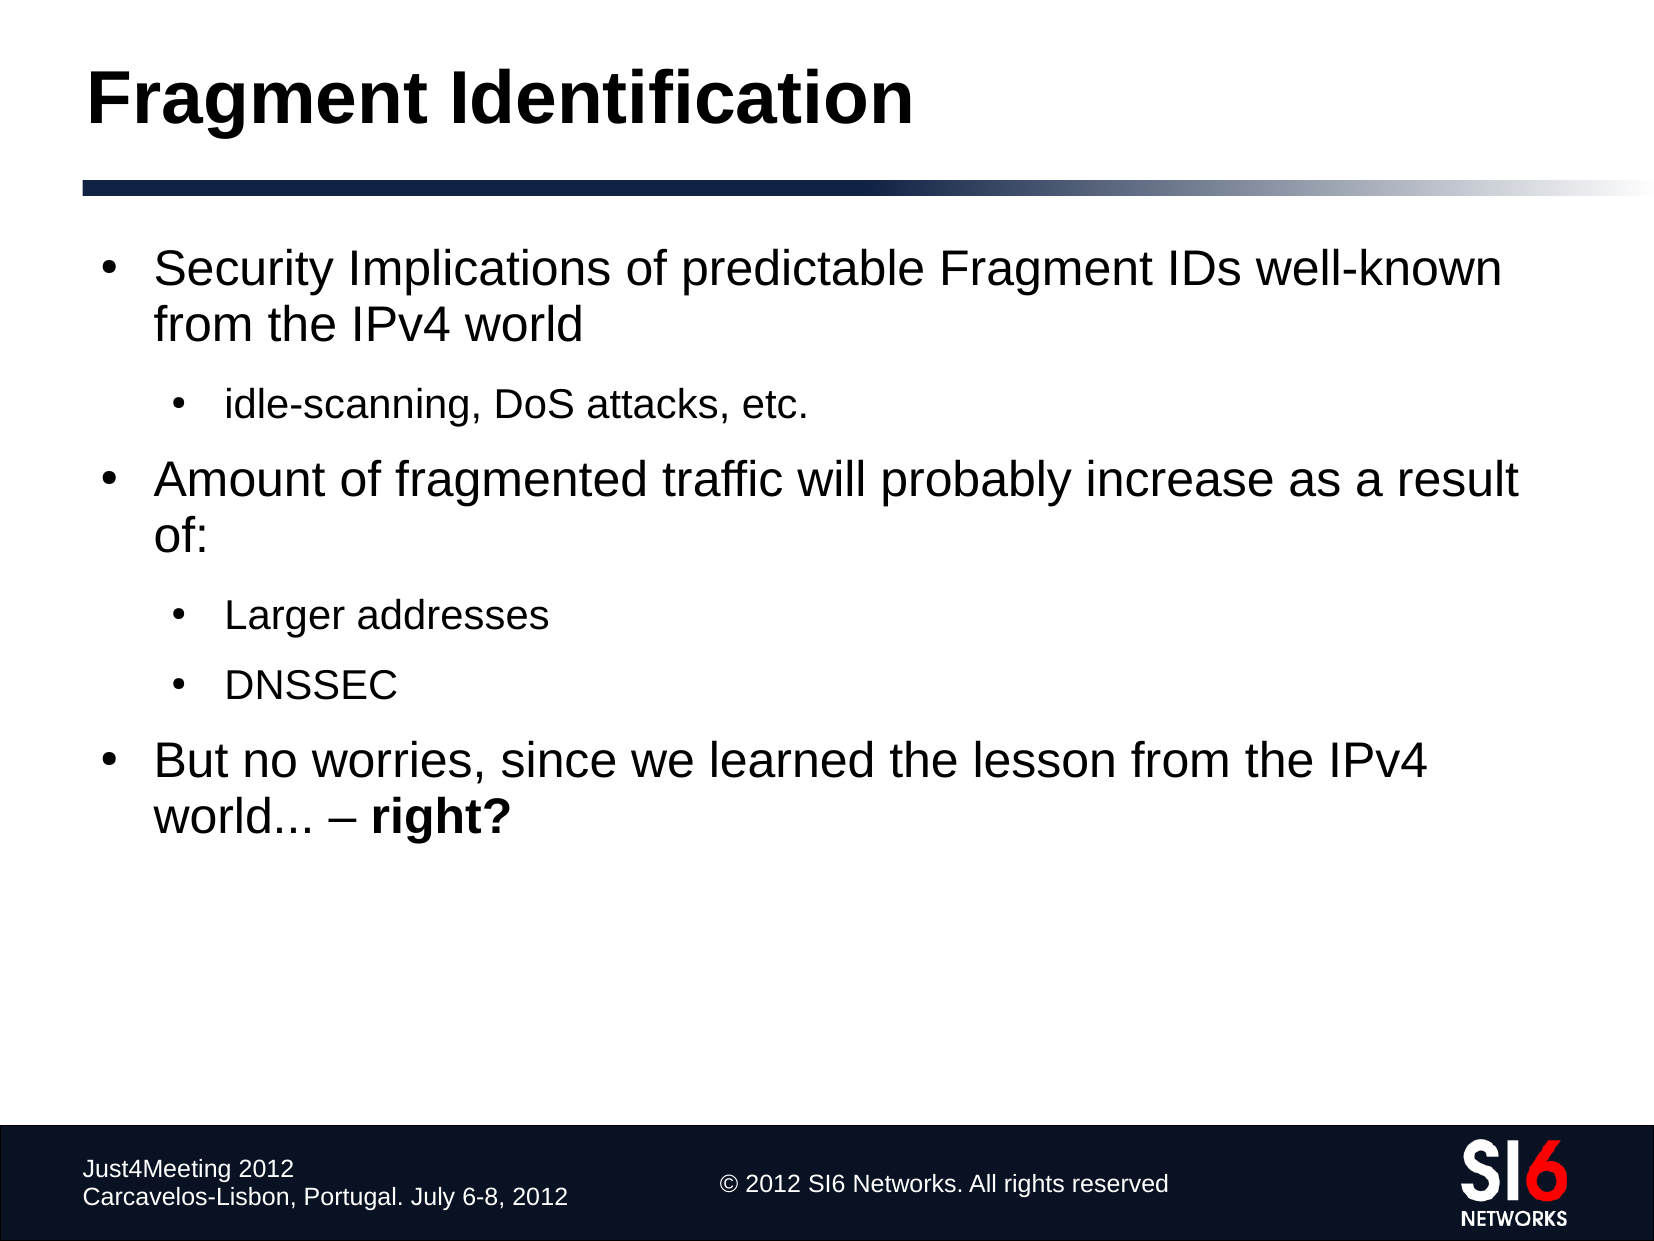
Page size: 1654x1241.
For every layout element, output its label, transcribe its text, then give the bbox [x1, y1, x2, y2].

picture [1461, 1139, 1567, 1226]
title Fragment Identification [86, 30, 1576, 166]
list Security Implications of predictable Fragment IDs well-known from the IPv4 world idle-scanning, DoS attacks, etc. Amount of fragmented traffic will probably increase as a result of: Larger addresses DNSSEC But no worries, since we learned the lesson from the IPv4 world... – right? [82, 240, 1571, 1059]
